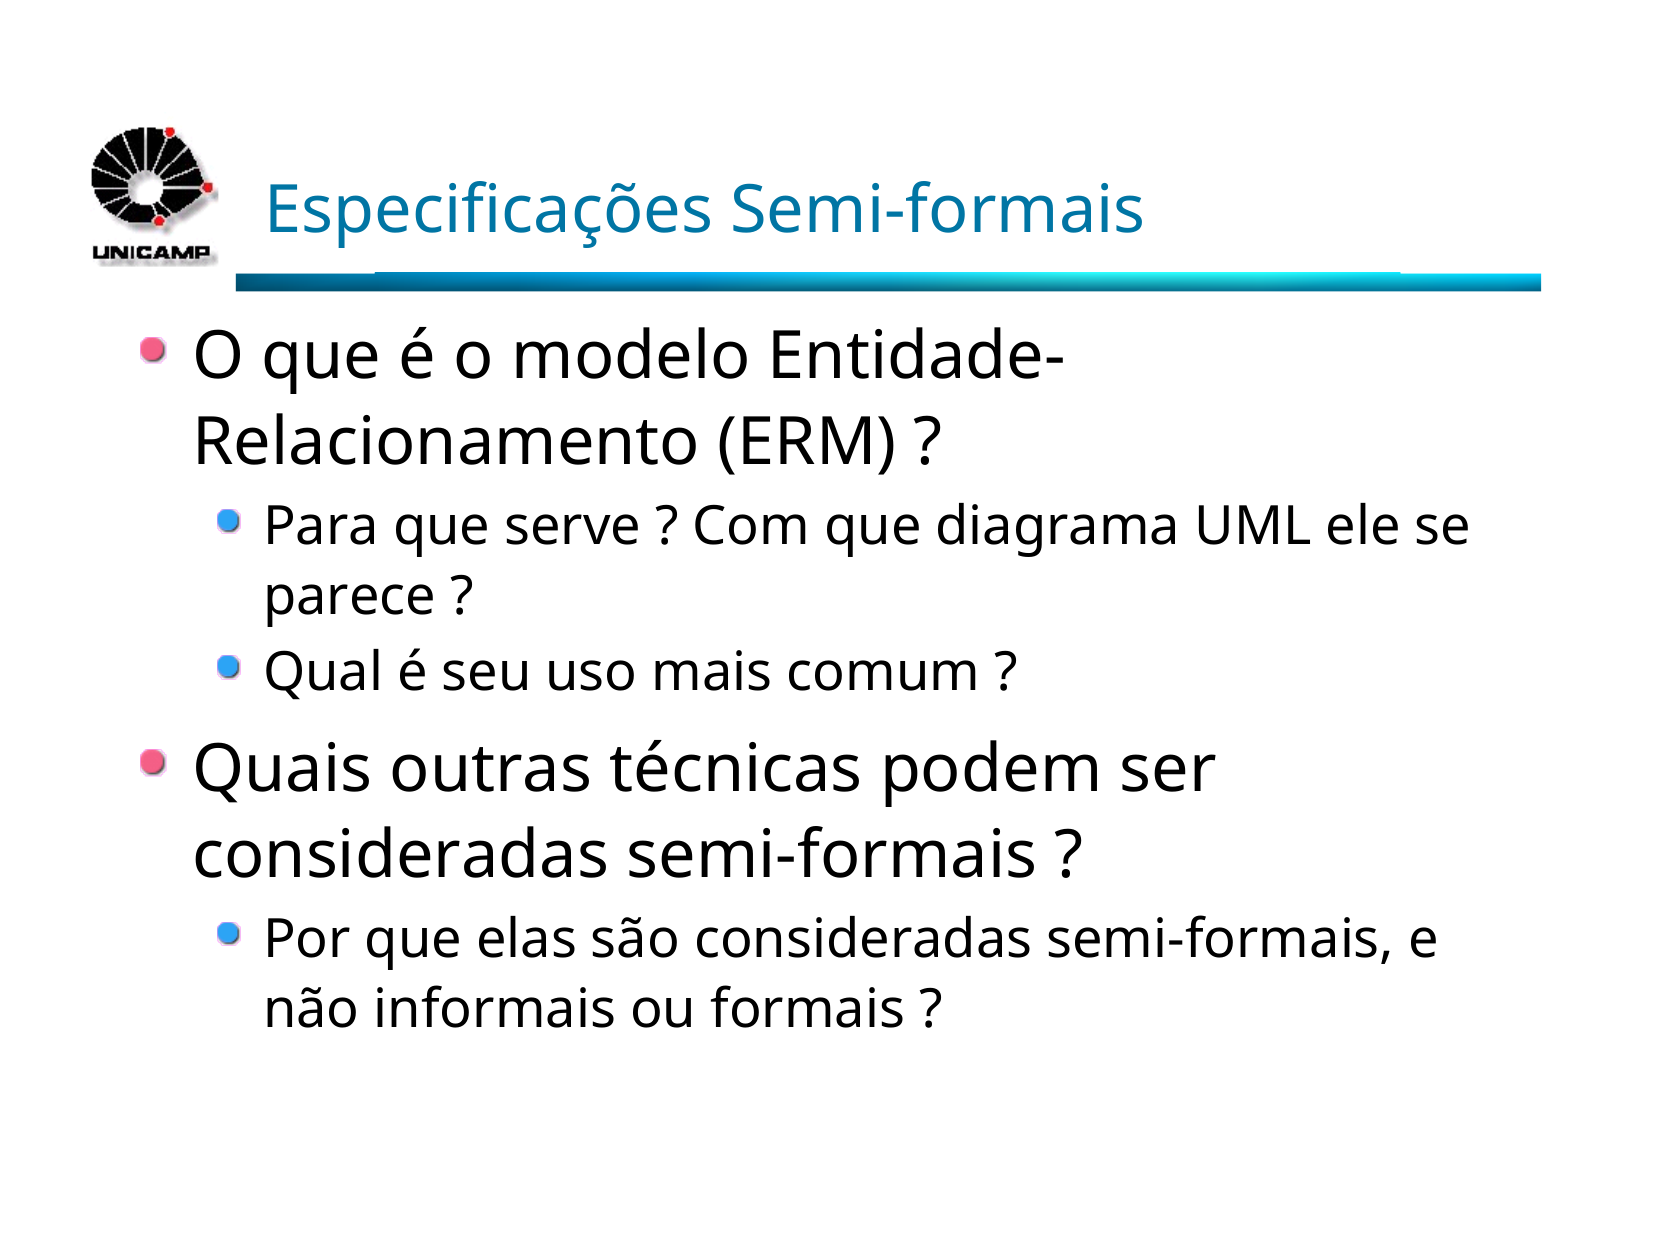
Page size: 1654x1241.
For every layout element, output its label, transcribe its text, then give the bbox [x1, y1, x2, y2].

list O que é o modelo Entidade-Relacionamento (ERM) ? Para que serve ? Com que diagrama UML ele se parece ? Qual é seu uso mais comum ? Quais outras técnicas podem ser consideradas semi-formais ? Por que elas são consideradas semi-formais, e não informais ou formais ? [121, 309, 1534, 1167]
title Especificações Semi-formais [264, 57, 1534, 250]
picture [125, 272, 1654, 295]
